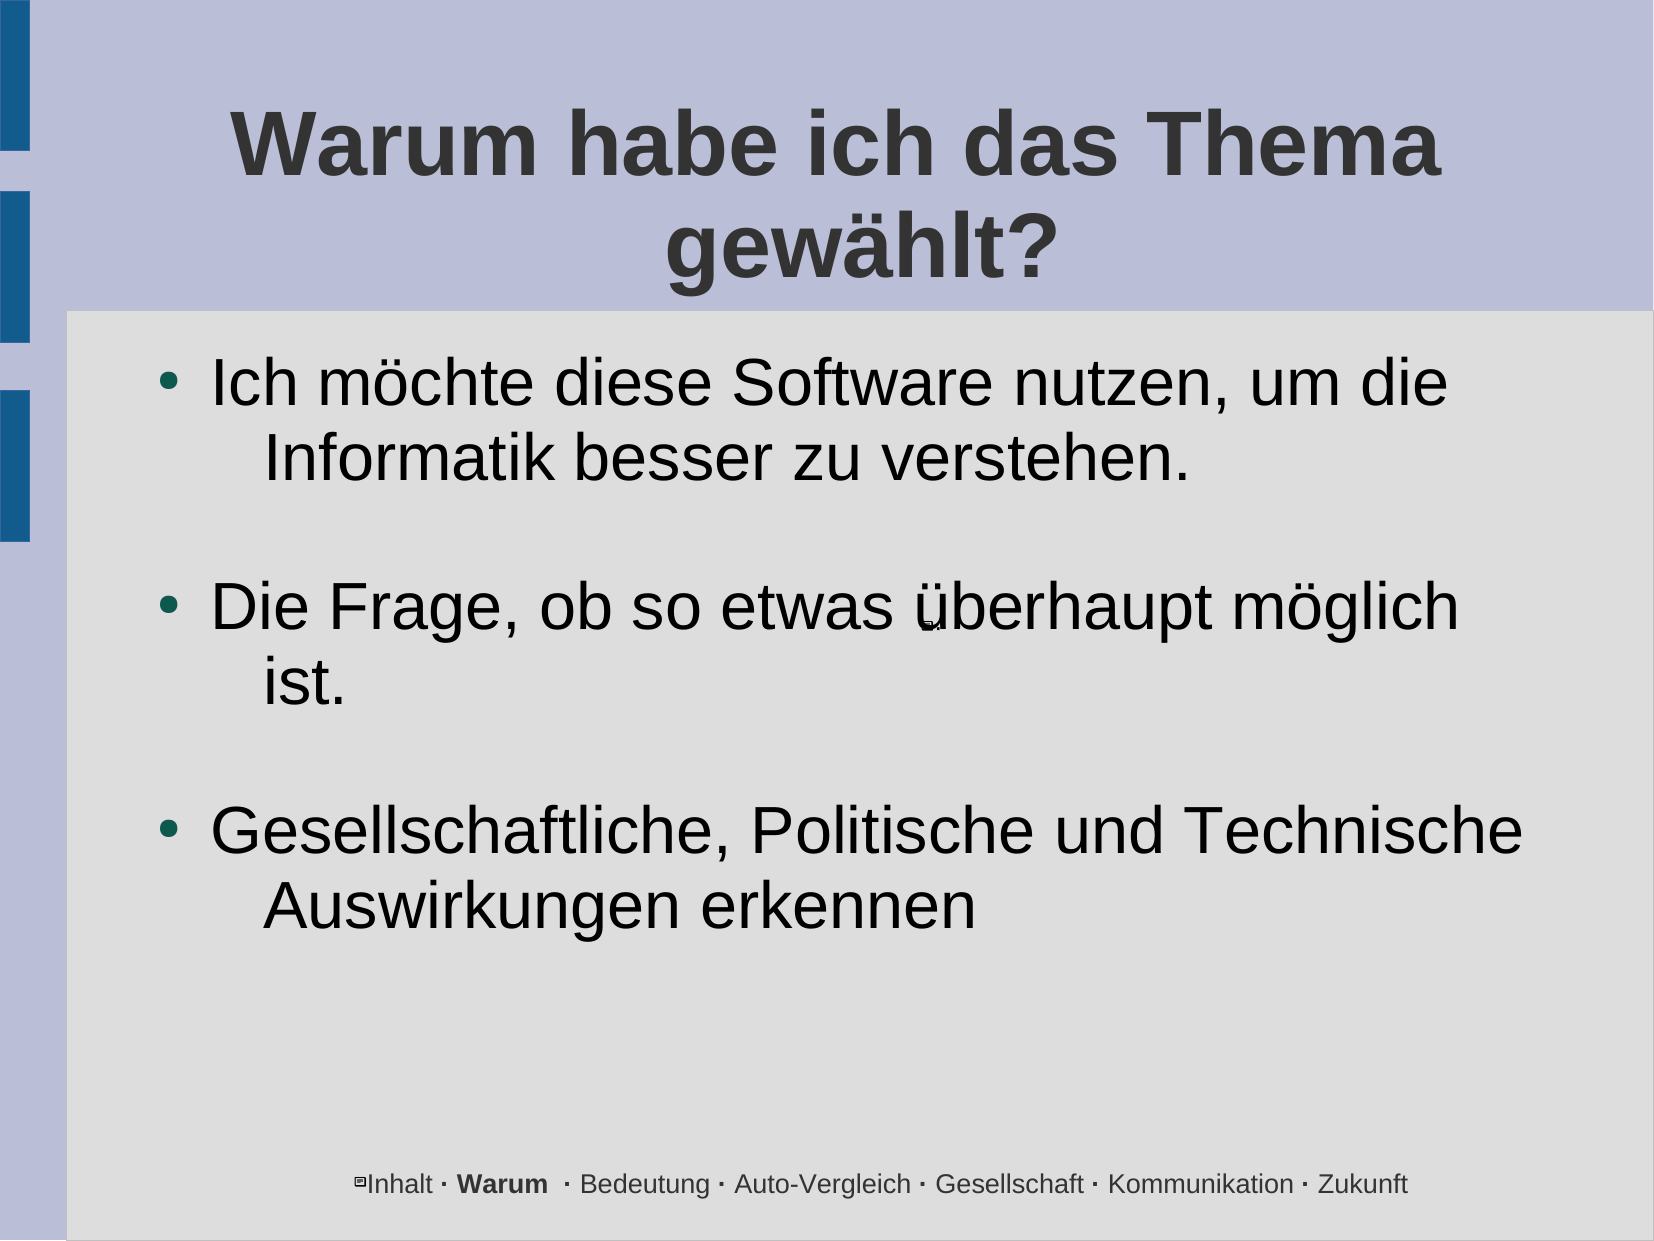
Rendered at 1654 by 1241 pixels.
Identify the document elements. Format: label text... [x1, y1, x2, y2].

list Ich möchte diese Software nutzen, um die Informatik besser zu verstehen. Die Frage, ob so etwas überhaupt möglich ist. Gesellschaftliche, Politische und Technische Auswirkungen erkennen [121, 344, 1534, 1127]
title Inhalt · Warum · Bedeutung · Auto-Vergleich · Gesellschaft · Kommunikation · Zukunft [115, 1158, 1528, 1209]
title Warum habe ich das Thema gewählt? [121, 91, 1534, 299]
text_box · [802, 612, 1530, 1004]
